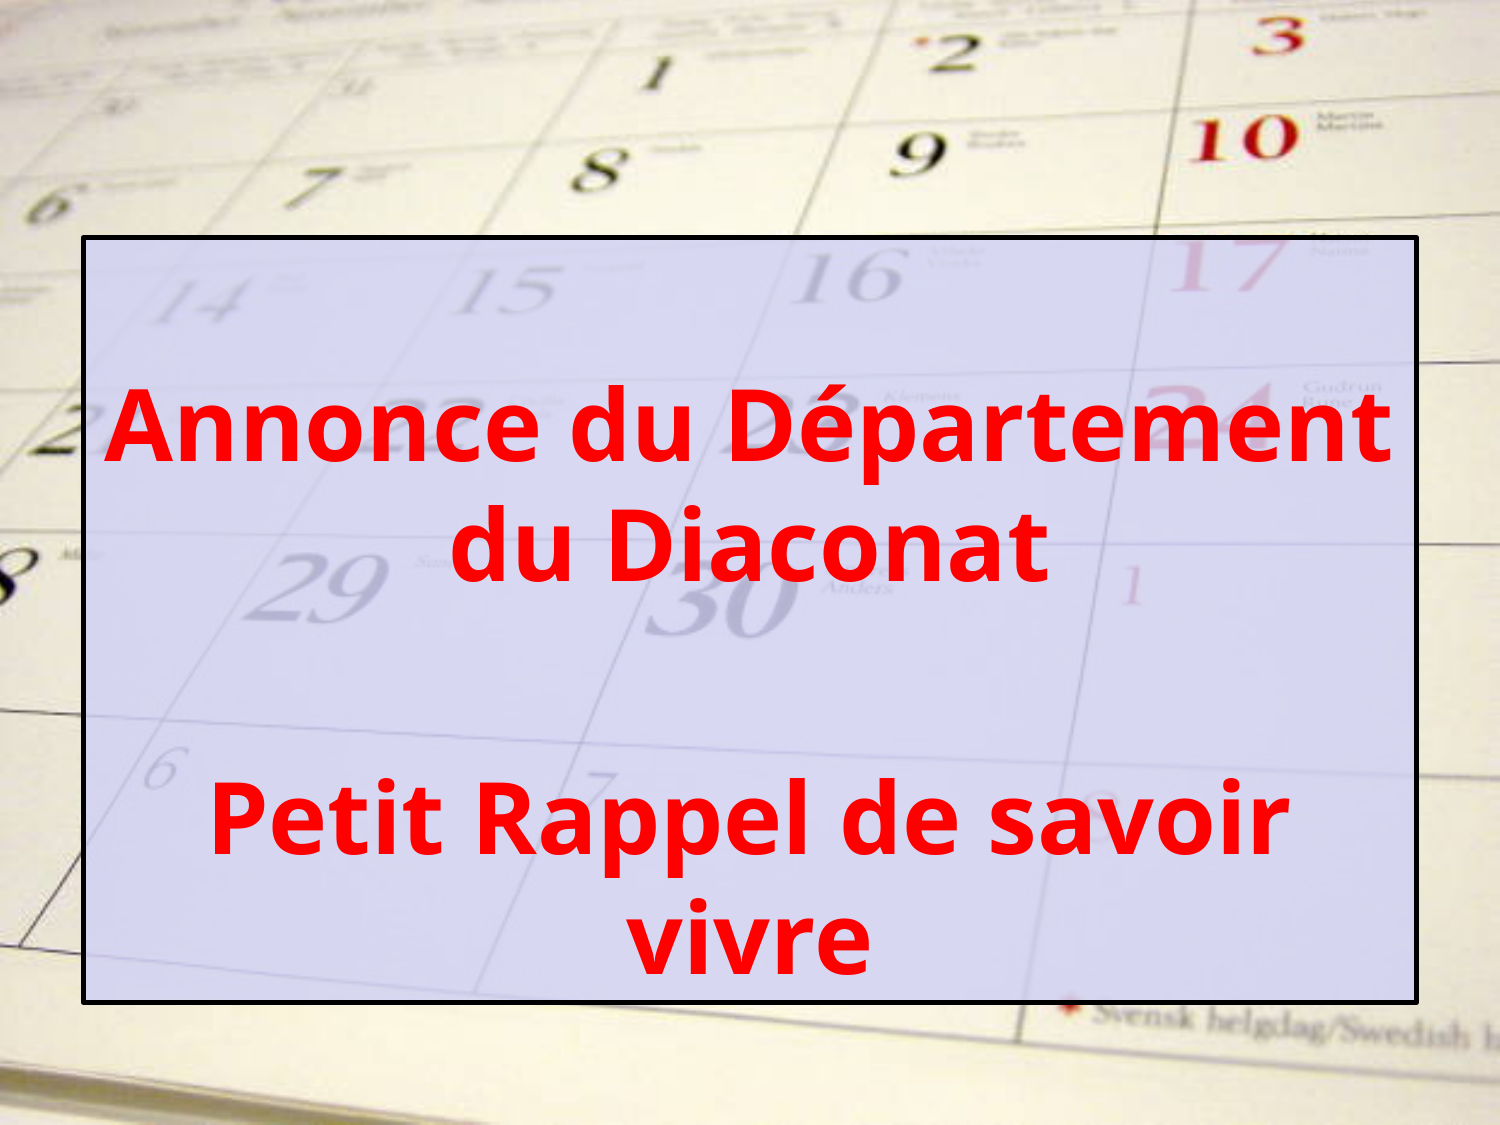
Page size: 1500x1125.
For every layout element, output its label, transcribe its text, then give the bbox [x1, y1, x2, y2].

text_box Annonce du Département du Diaconat Petit Rappel de savoir vivre [83, 237, 1417, 1003]
picture [0, 0, 1500, 1125]
